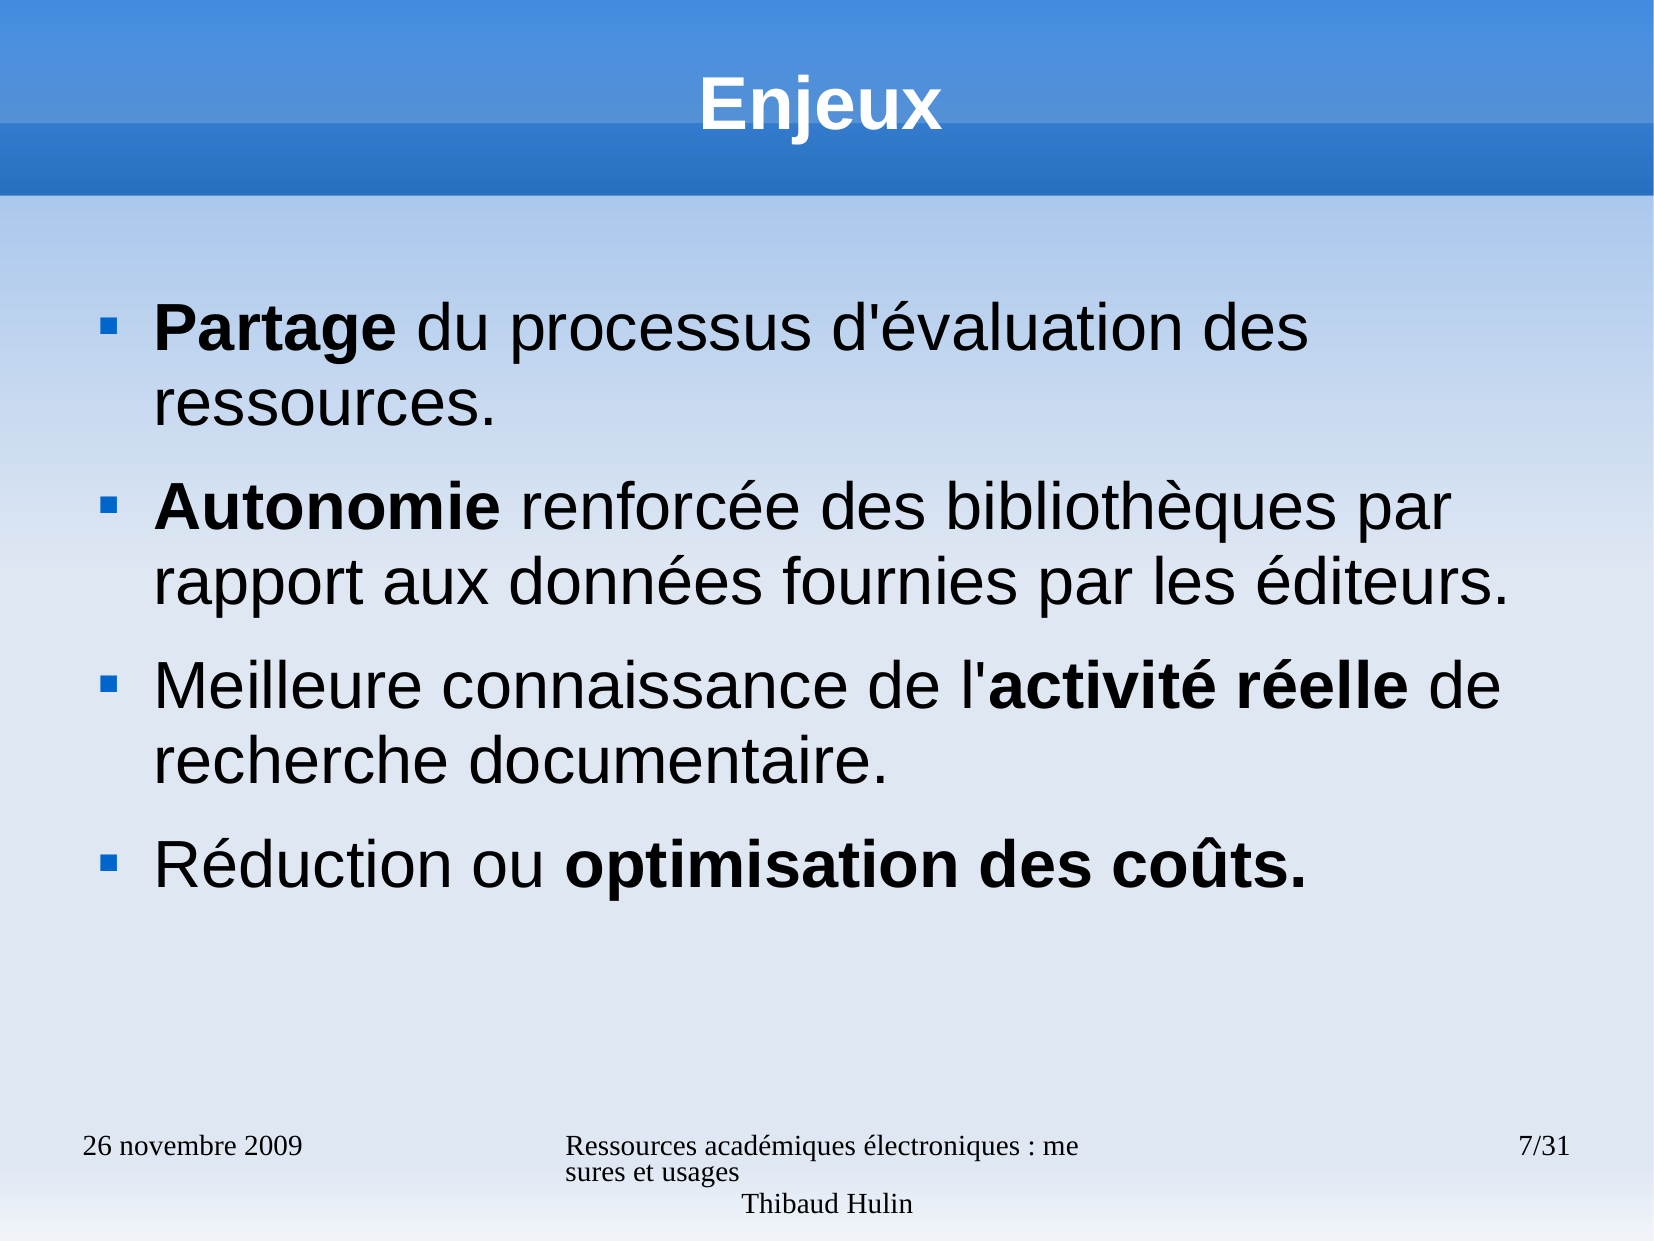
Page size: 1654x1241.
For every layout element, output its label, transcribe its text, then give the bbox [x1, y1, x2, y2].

title Enjeux [76, 7, 1565, 200]
picture [0, 0, 1654, 1241]
list Partage du processus d'évaluation des ressources. Autonomie renforcée des bibliothèques par rapport aux données fournies par les éditeurs. Meilleure connaissance de l'activité réelle de recherche documentaire. Réduction ou optimisation des coûts. [82, 290, 1571, 1094]
